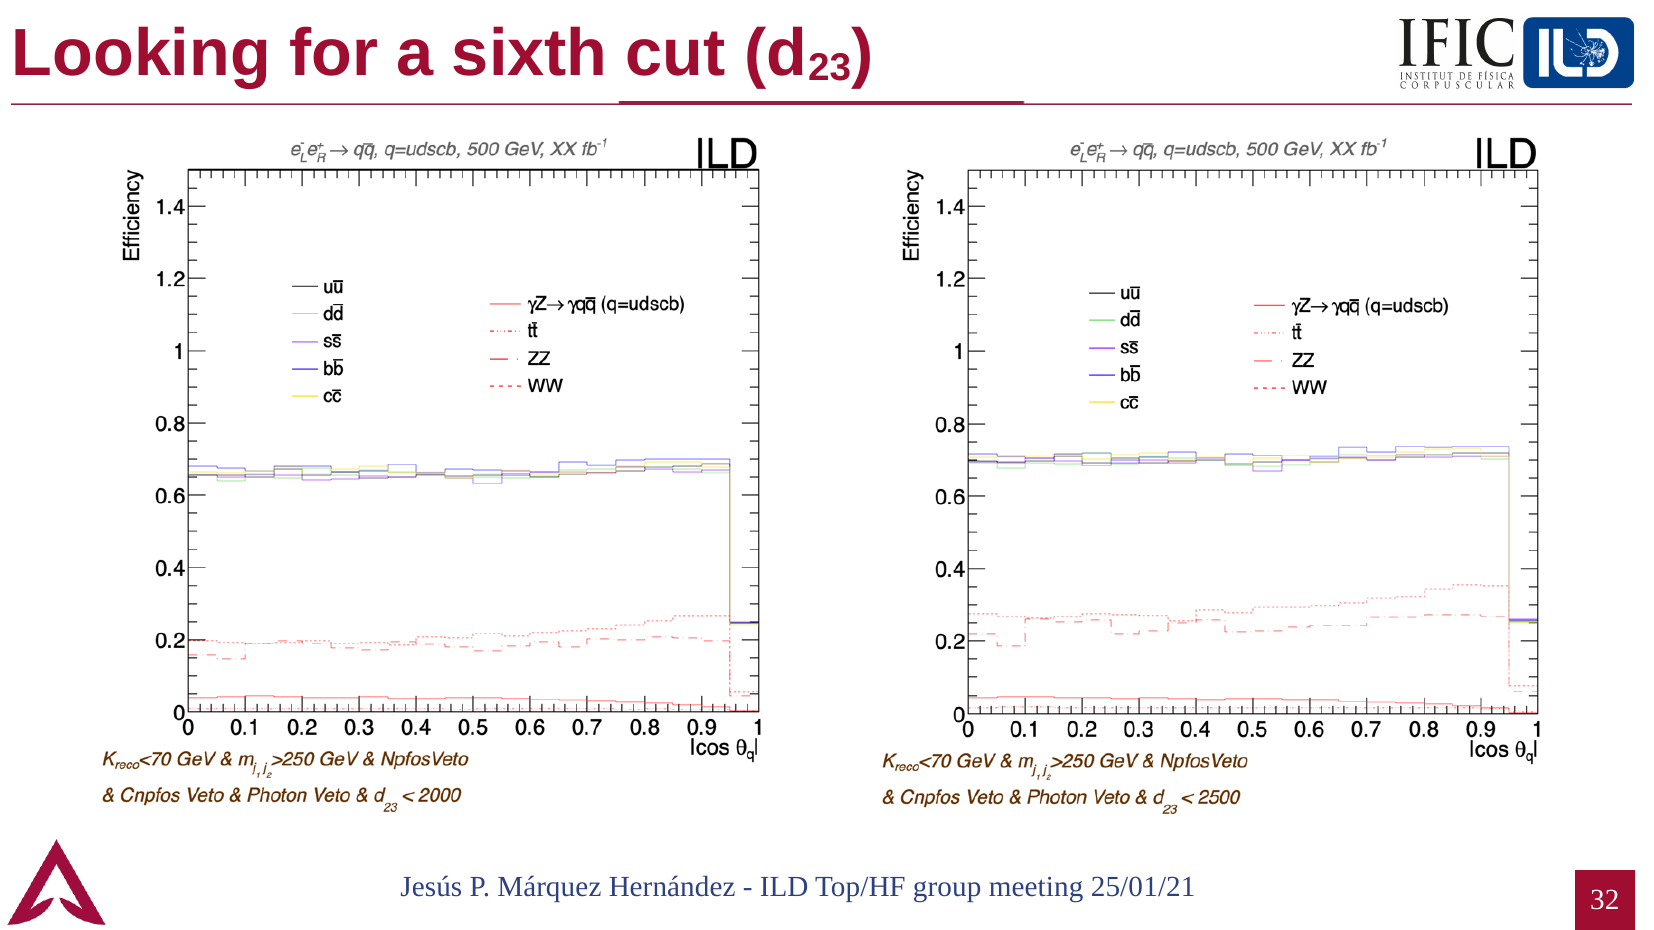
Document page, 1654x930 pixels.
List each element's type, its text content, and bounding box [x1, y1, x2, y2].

picture [7, 839, 106, 925]
picture [11, 101, 1632, 105]
picture [1500, 16, 1517, 92]
picture [73, 135, 795, 823]
title Looking for a sixth cut (d23) [11, 14, 1500, 102]
picture [853, 135, 1574, 824]
picture [1522, 14, 1635, 90]
